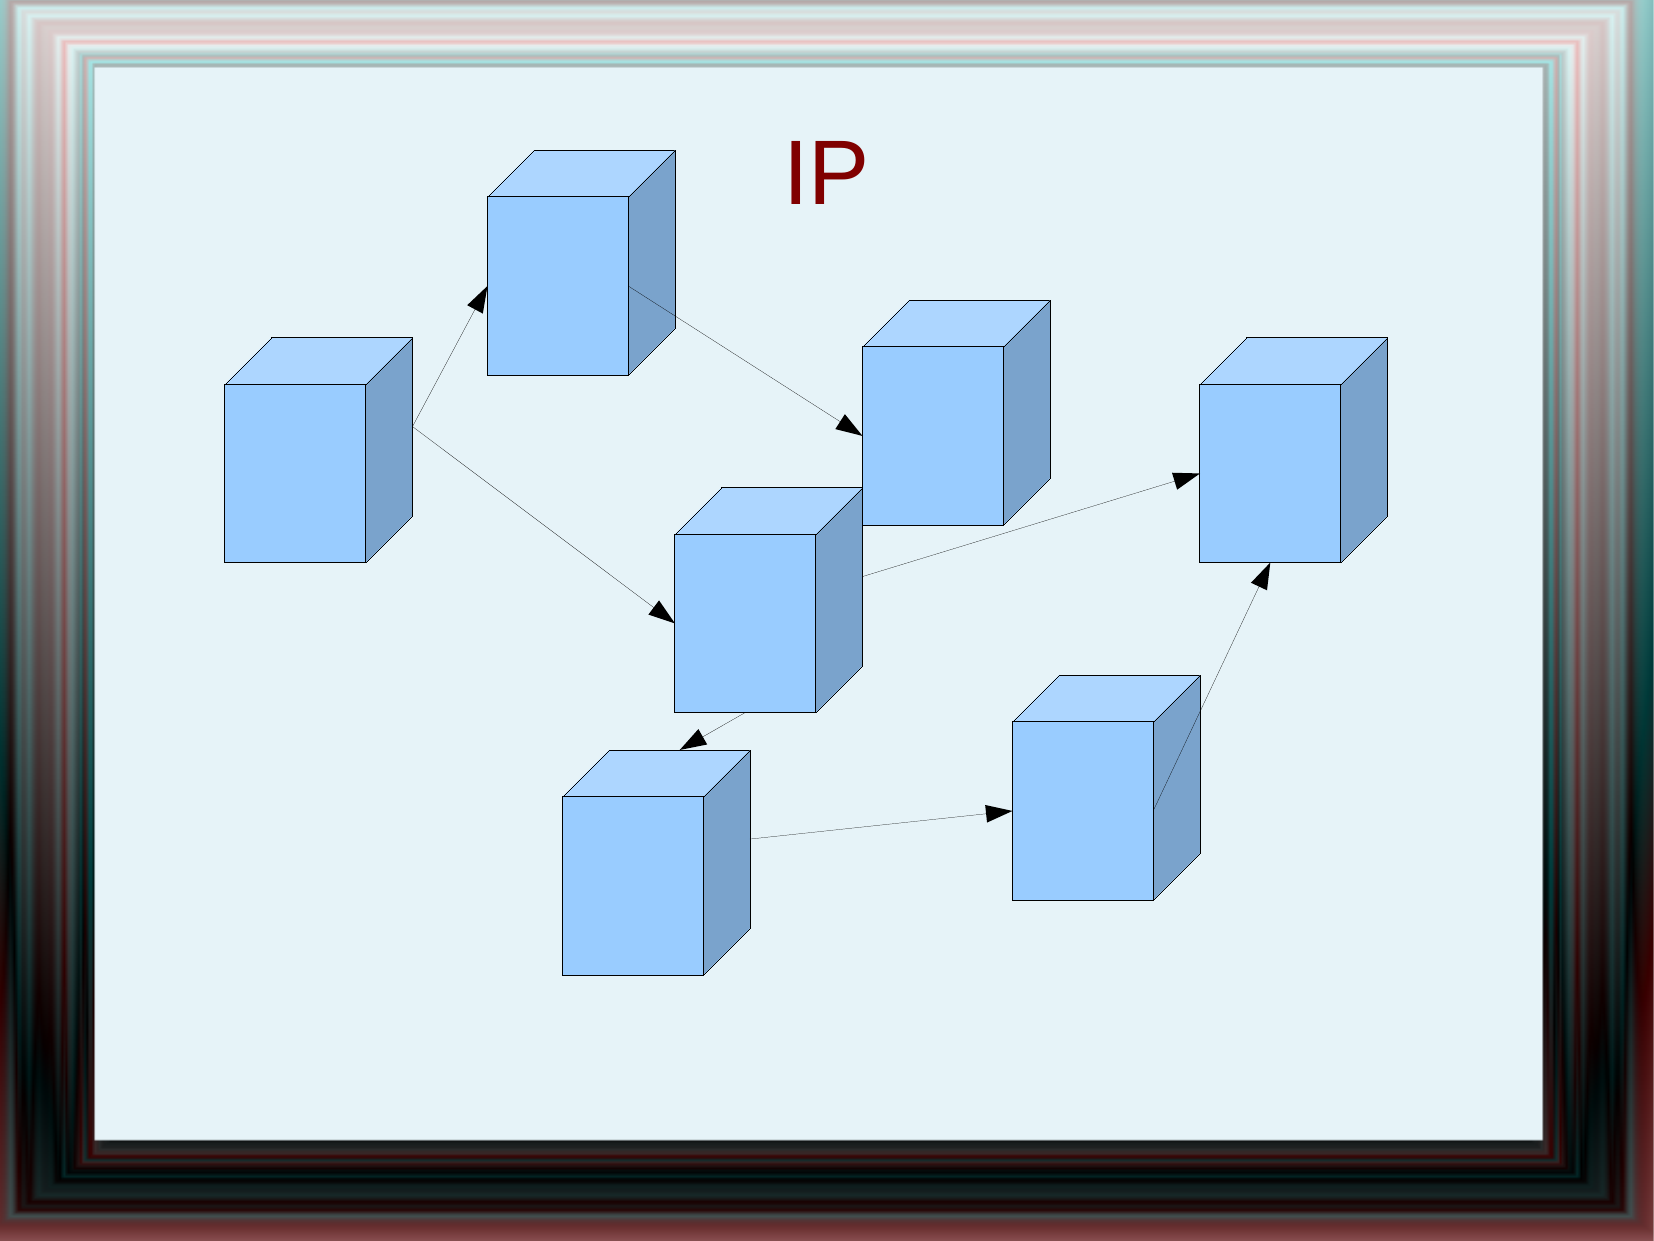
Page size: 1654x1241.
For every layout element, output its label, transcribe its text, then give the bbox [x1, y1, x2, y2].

text_box [224, 337, 413, 563]
title IP [118, 88, 1536, 257]
text_box [562, 750, 751, 976]
picture [0, 0, 1654, 1241]
text_box [1199, 337, 1388, 563]
text_box [487, 150, 676, 376]
text_box [1012, 675, 1201, 901]
text_box [674, 300, 1051, 713]
